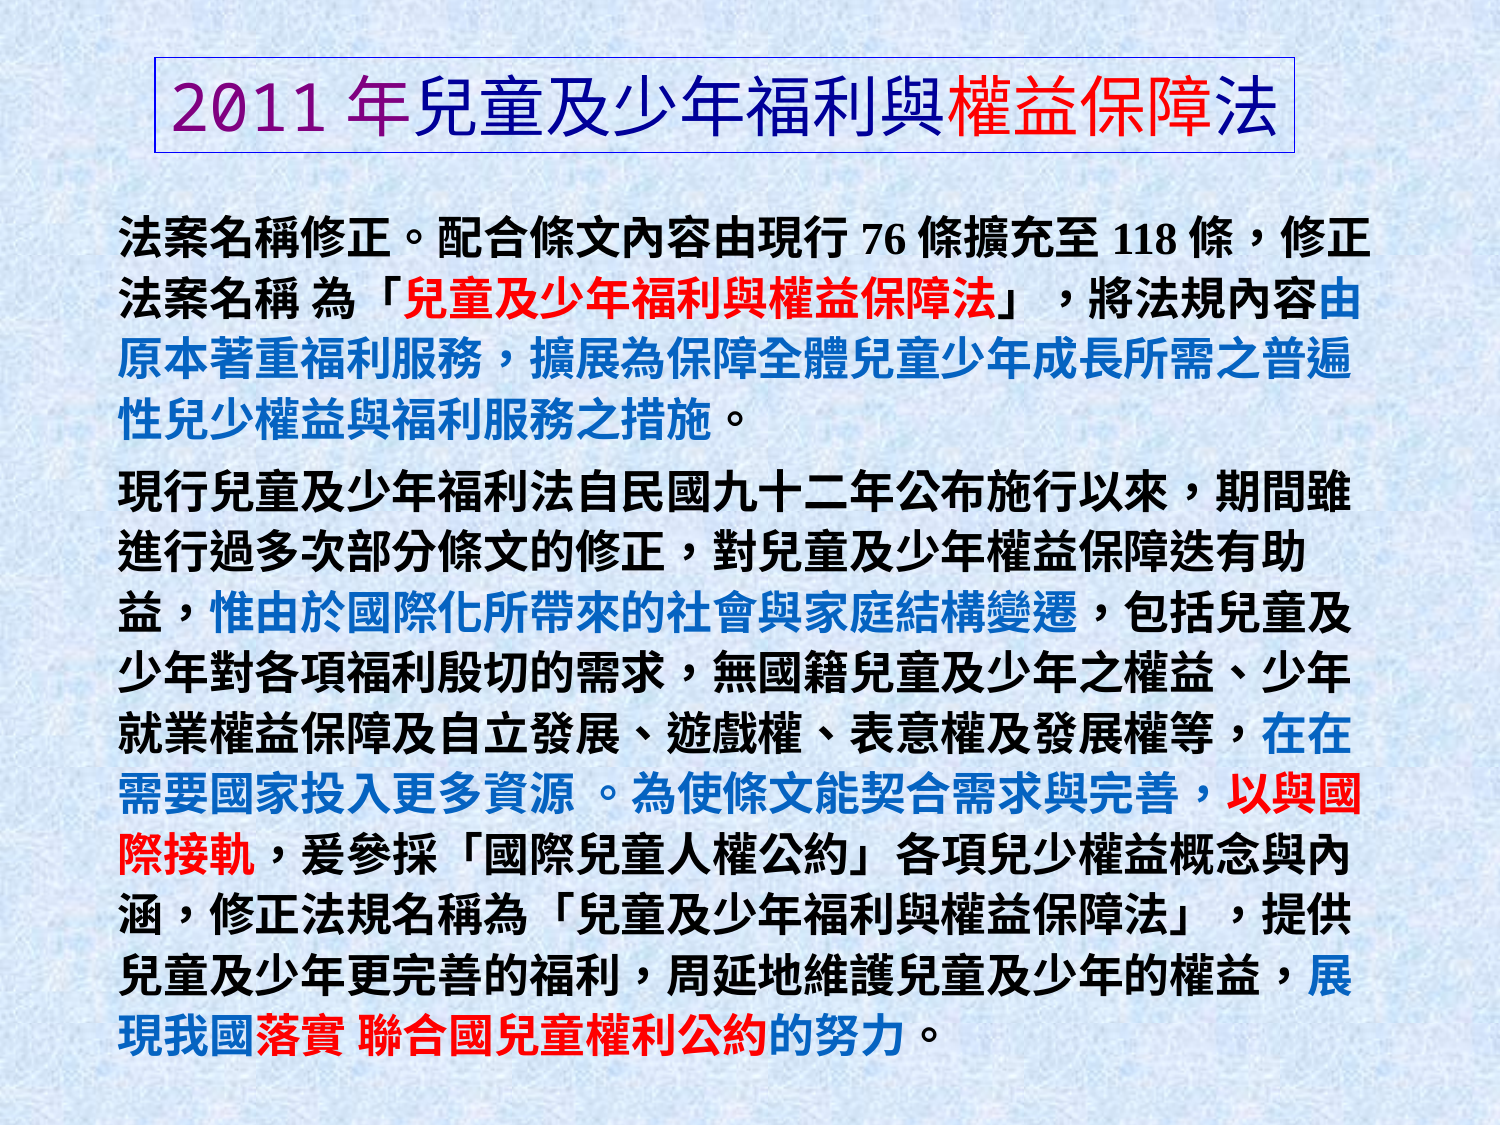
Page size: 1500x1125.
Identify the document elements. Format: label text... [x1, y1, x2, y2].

picture [0, 0, 1500, 1125]
text_box 2011年兒童及少年福利與權益保障法 [154, 57, 1295, 153]
text_box 法案名稱修正。配合條文內容由現行76條擴充至118條，修正法案名稱 為「兒童及少年福利與權益保障法」，將法規內容由原本著重福利服務，擴展為保障全體兒童少年成長所需之普遍性兒少權益與福利服務之措施。 現行兒童及少年福利法自民國九十二年公布施行以來，期間雖進行過多次部分條文的修正，對兒童及少年權益保障迭有助益，惟由於國際化所帶來的社會與家庭結構變遷，包括兒童及少年對各項福利殷切的需求，無國籍兒童及少年之權益、少年就業權益保障及自立發展、遊戲權、表意權及發展權等，在在需要國家投入更多資源 。為使條文能契合需求與完善，以與國際接軌，爰參採「國際兒童人權公約」各項兒少權益概念與內涵，修正法規名稱為「兒童及少年福利與權益保障法」，提供兒童及少年更完善的福利，周延地維護兒童及少年的權益，展現我國落實 聯合國兒童權利公約的努力。 [102, 196, 1410, 1070]
